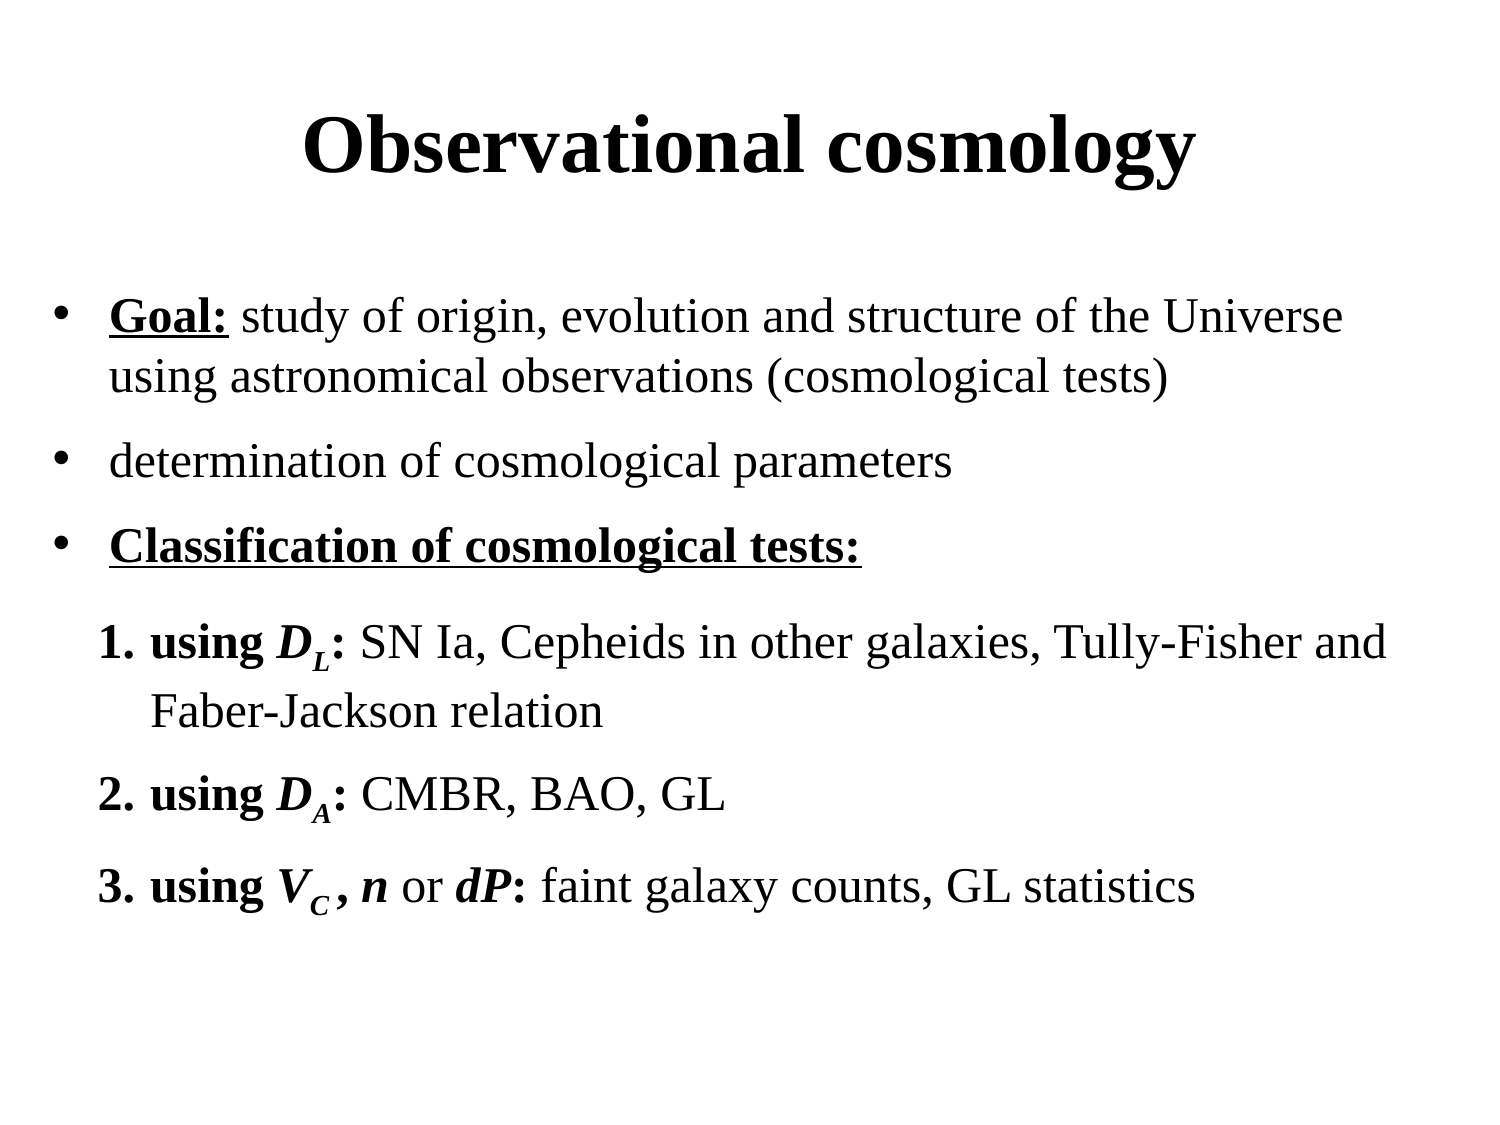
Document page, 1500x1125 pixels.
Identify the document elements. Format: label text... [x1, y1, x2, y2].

list Goal: study of origin, evolution and structure of the Universe using astronomical observations (cosmological tests) determination of cosmological parameters Classification of cosmological tests: using DL: SN Ia, Cepheids in other galaxies, Tully-Fisher and Faber-Jackson relation using DA: CMBR, BAO, GL using VC , n or dP: faint galaxy counts, GL statistics [37, 275, 1450, 981]
title Observational cosmology [75, 45, 1425, 233]
